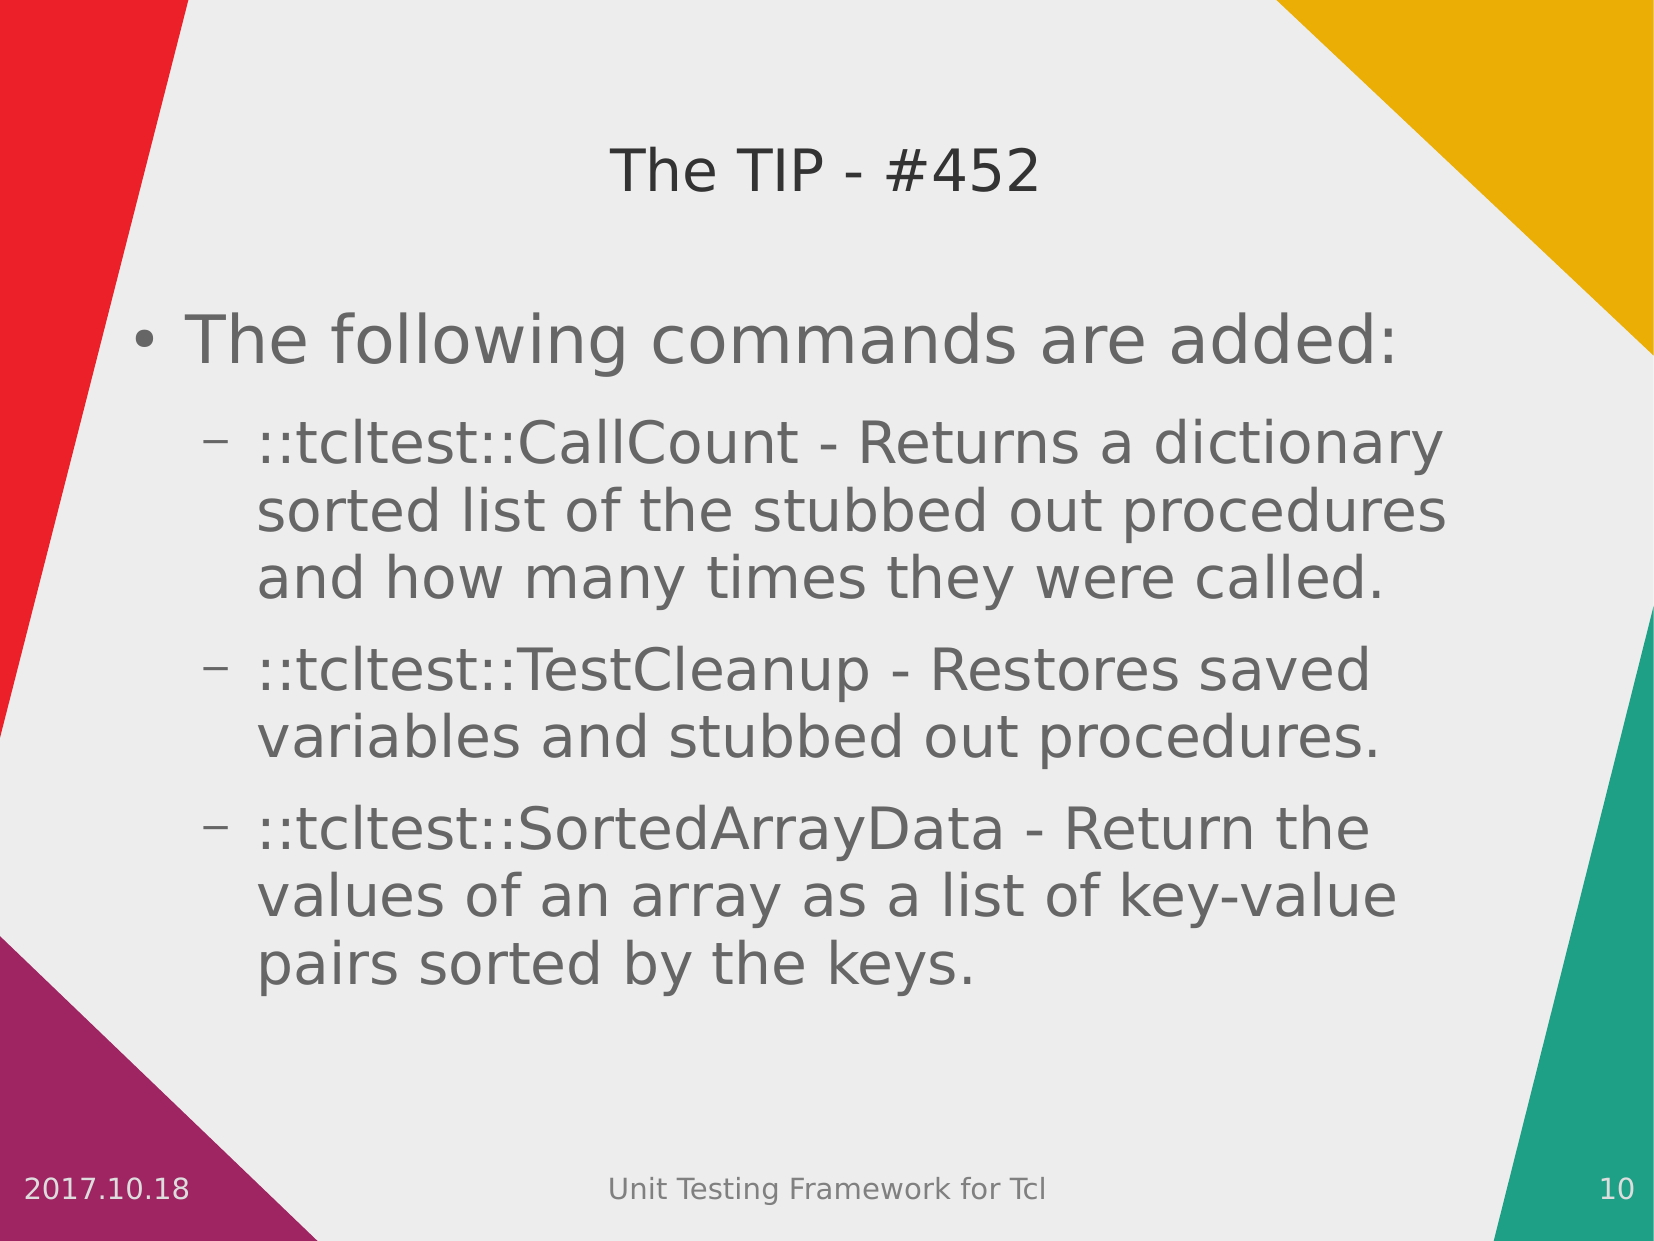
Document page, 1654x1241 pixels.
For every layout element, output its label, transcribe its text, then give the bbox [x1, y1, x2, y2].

list The following commands are added: ::tcltest::CallCount - Returns a dictionary sorted list of the stubbed out procedures and how many times they were called. ::tcltest::TestCleanup - Restores saved variables and stubbed out procedures. ::tcltest::SortedArrayData - Return the values of an array as a list of key-value pairs sorted by the keys. [114, 302, 1539, 1033]
title The TIP - #452 [114, 73, 1539, 271]
